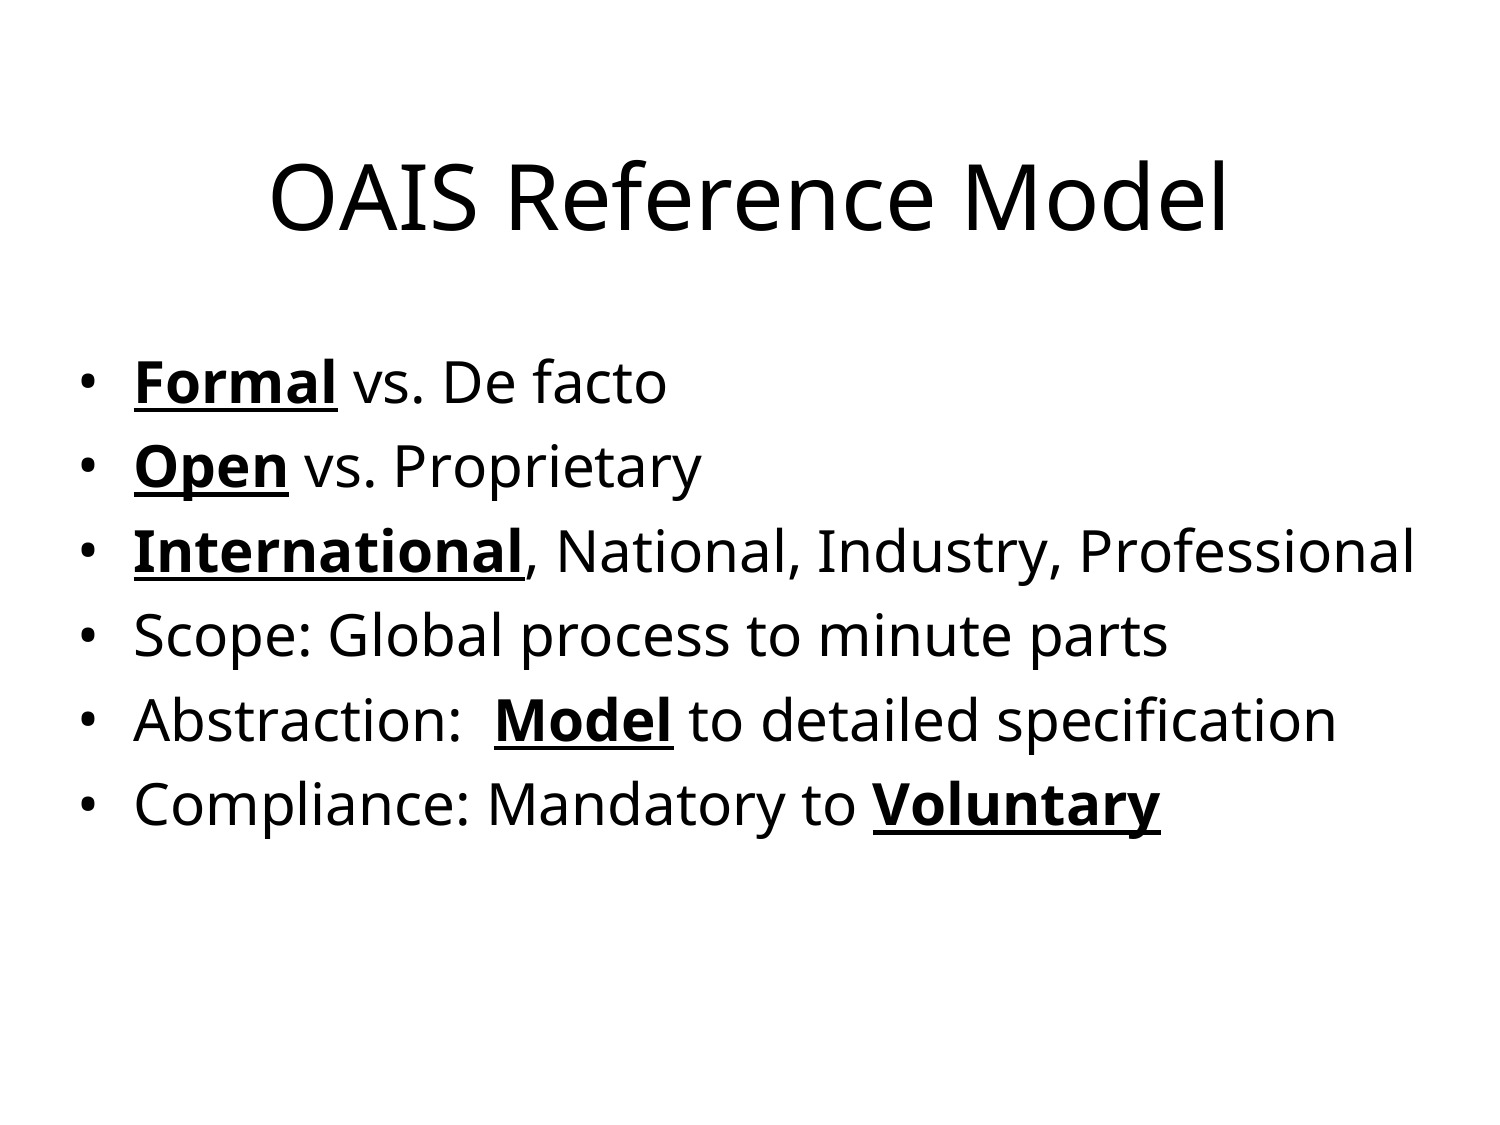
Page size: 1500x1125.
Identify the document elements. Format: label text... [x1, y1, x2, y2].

title OAIS Reference Model [112, 99, 1388, 288]
list Formal vs. De facto Open vs. Proprietary International, National, Industry, Professional Scope: Global process to minute parts Abstraction: Model to detailed specification Compliance: Mandatory to Voluntary [62, 337, 1450, 1013]
